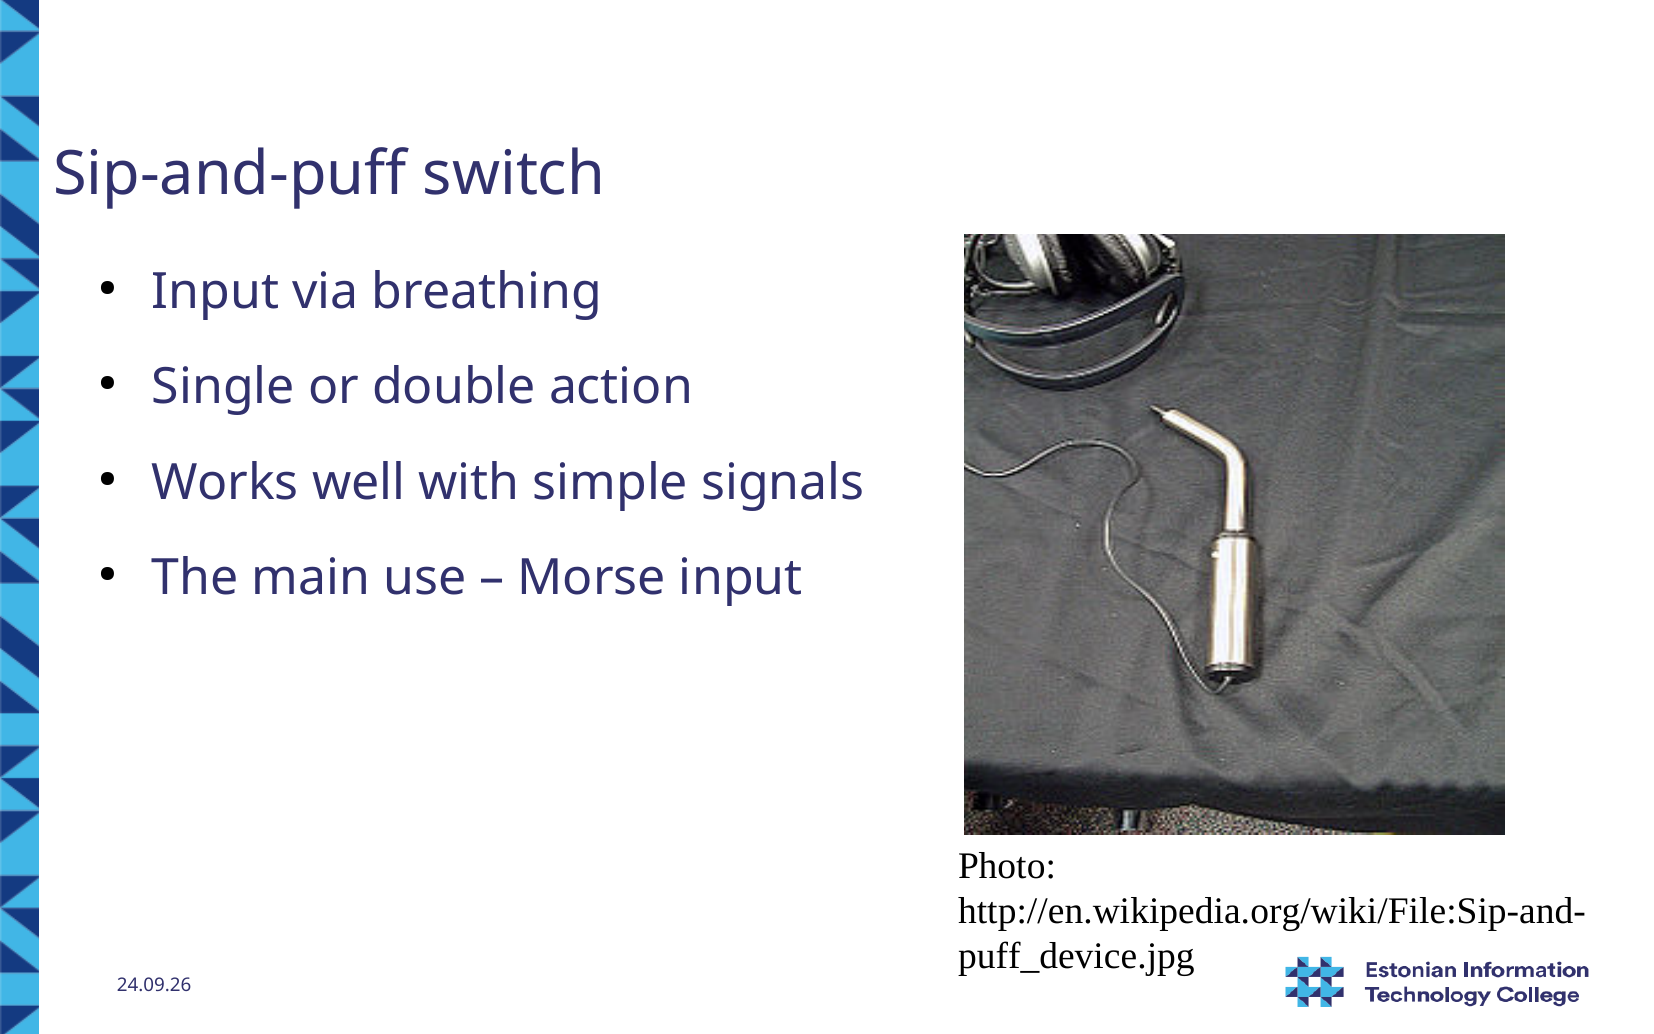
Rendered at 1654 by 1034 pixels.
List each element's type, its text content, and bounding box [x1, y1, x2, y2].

text_box Photo: http://en.wikipedia.org/wiki/File:Sip-and-puff_device.jpg [958, 841, 1615, 974]
picture [964, 234, 1505, 835]
list Input via breathing Single or double action Works well with simple signals The main use – Morse input [80, 254, 1022, 950]
title Sip-and-puff switch [53, 85, 1189, 258]
